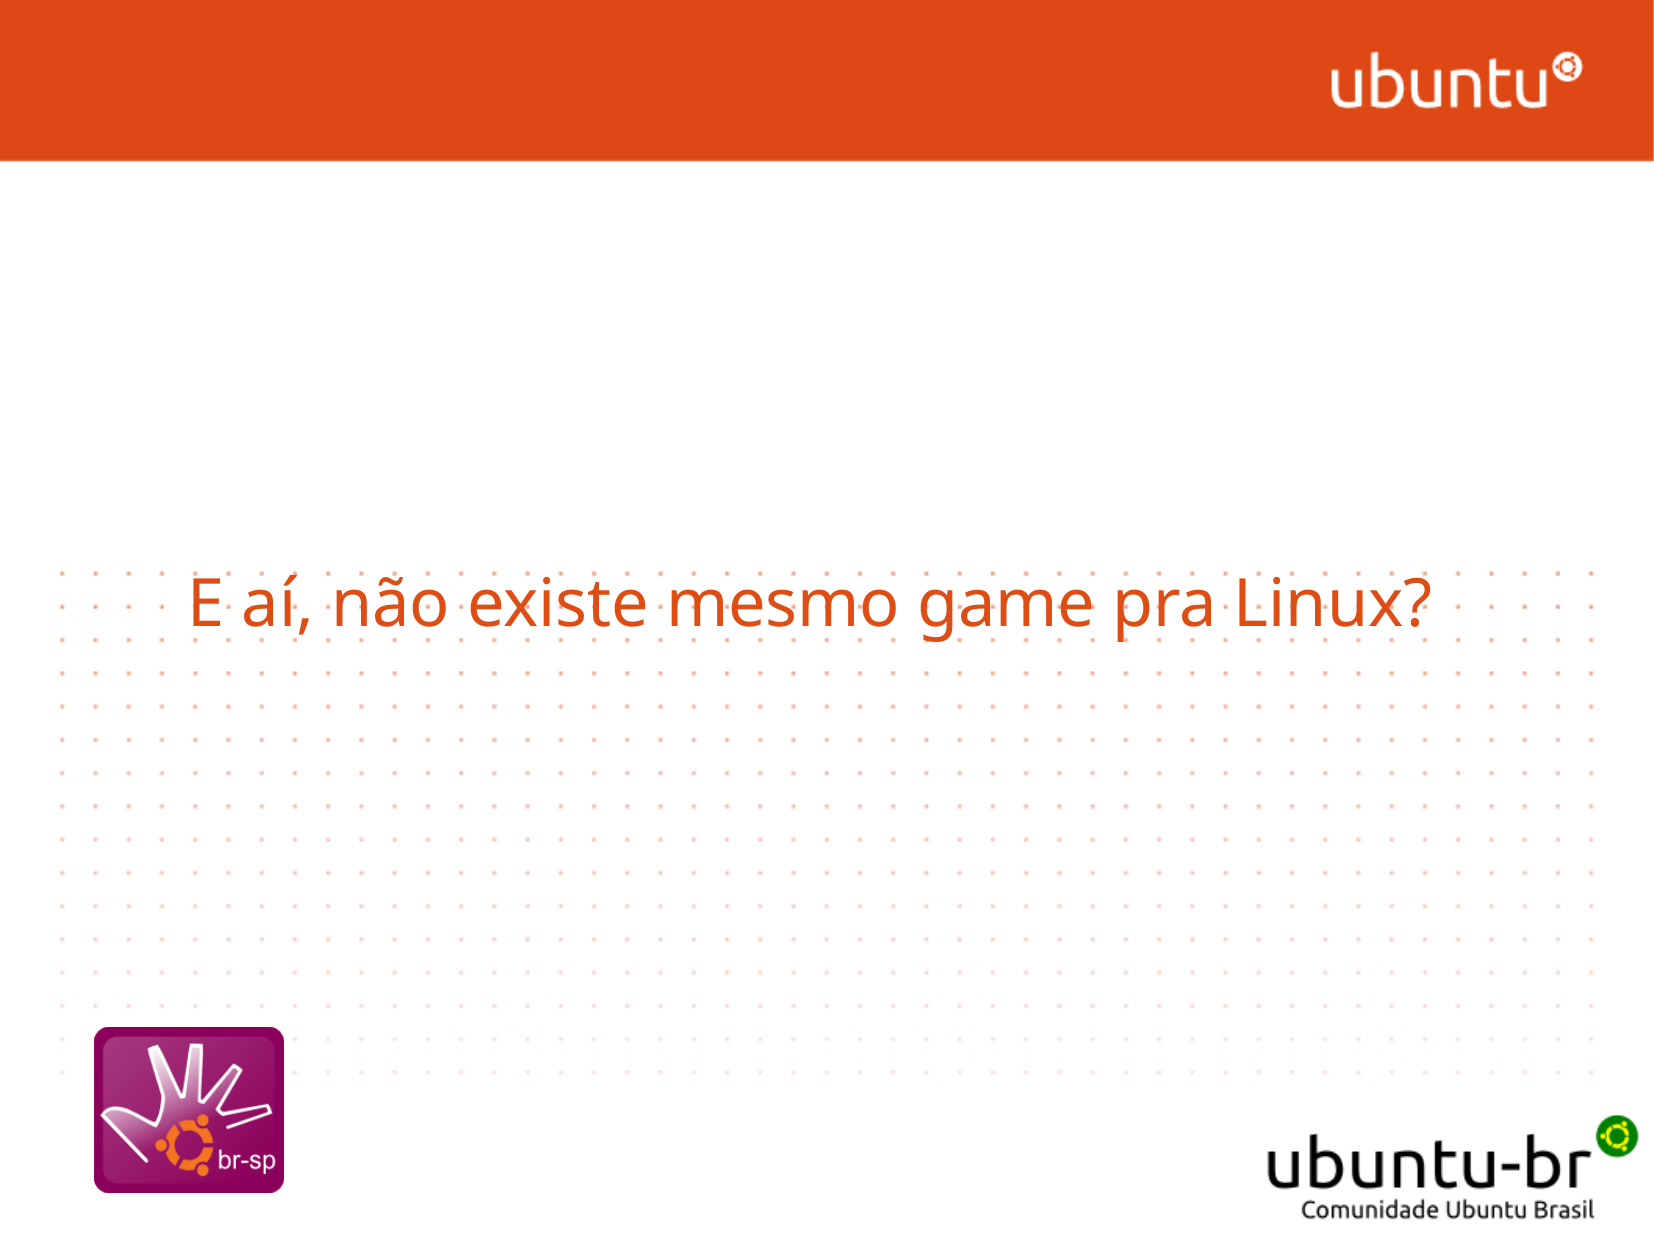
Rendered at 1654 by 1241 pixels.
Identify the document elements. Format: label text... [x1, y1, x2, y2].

list E aí, não existe mesmo game pra Linux? [82, 555, 1538, 703]
picture [0, 0, 1654, 1241]
